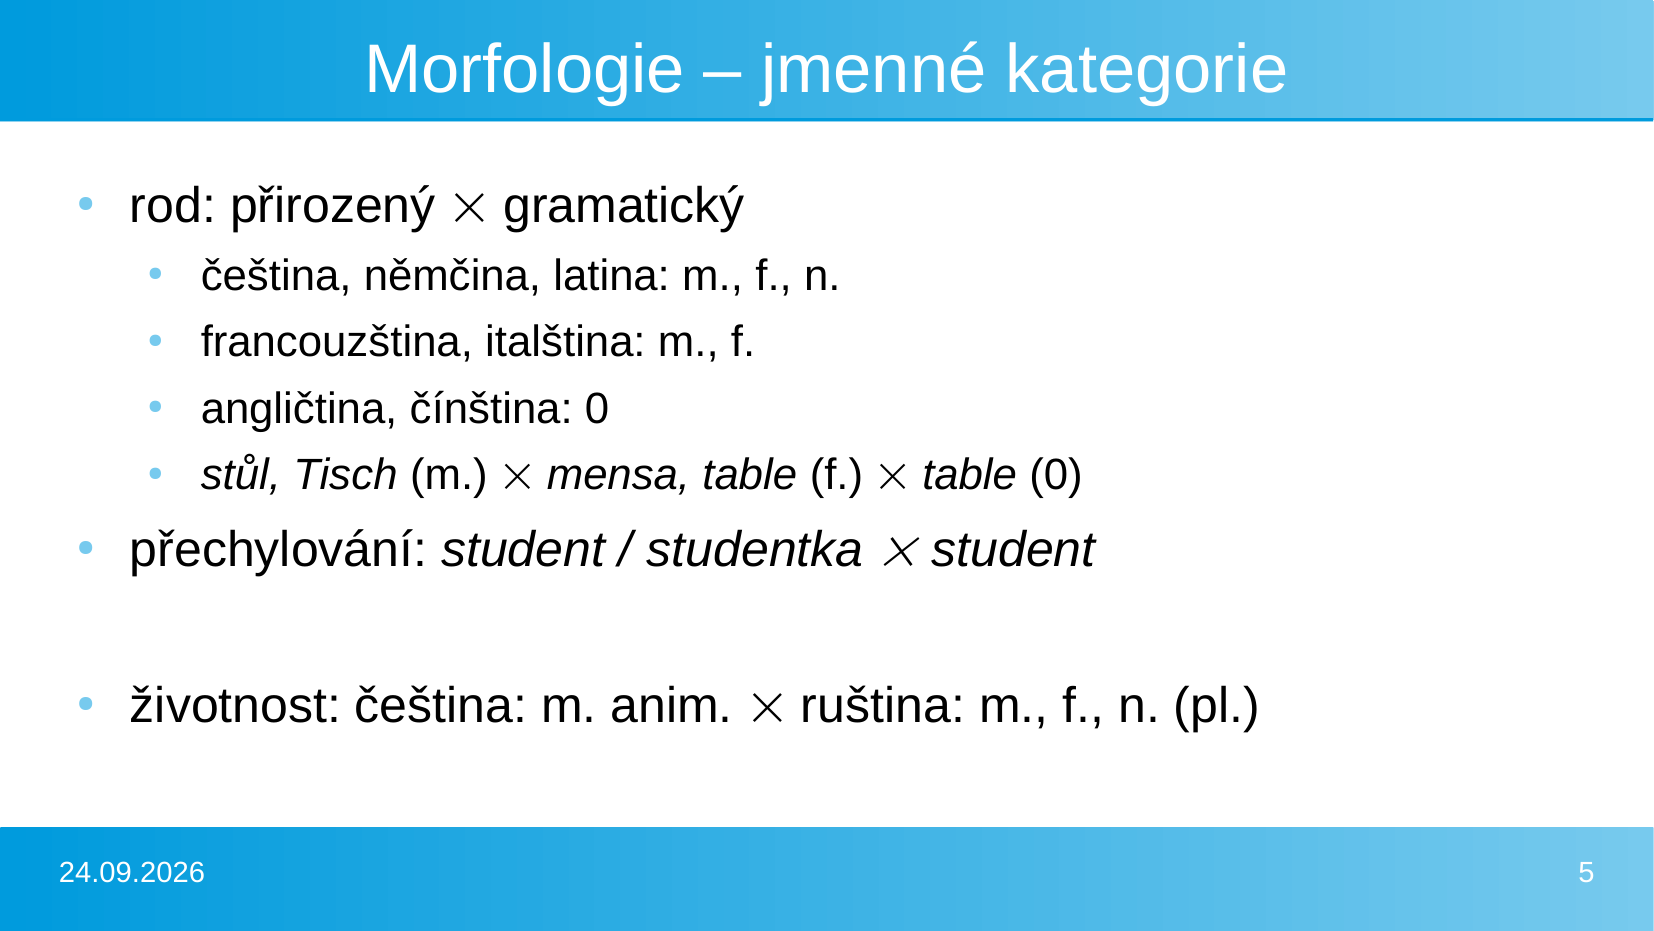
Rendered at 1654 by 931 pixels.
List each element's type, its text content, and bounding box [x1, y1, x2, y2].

title Morfologie – jmenné kategorie [59, 29, 1595, 108]
list rod: přirozený  gramatický čeština, němčina, latina: m., f., n. francouzština, italština: m., f. angličtina, čínština: 0 stůl, Tisch (m.)  mensa, table (f.)  table (0) přechylování: student / studentka  student životnost: čeština: m. anim.  ruština: m., f., n. (pl.) [59, 177, 1595, 768]
